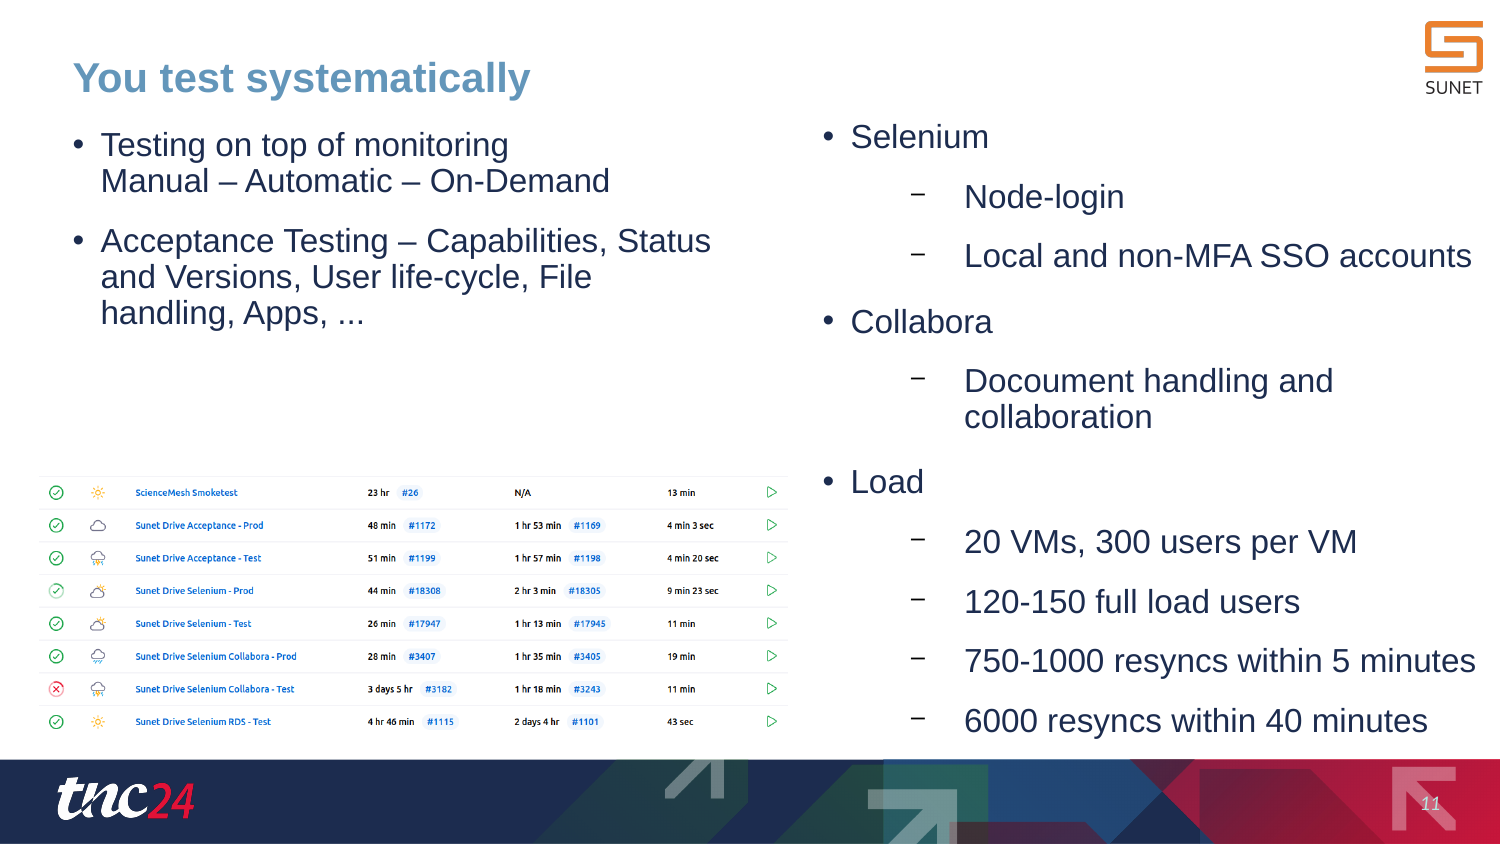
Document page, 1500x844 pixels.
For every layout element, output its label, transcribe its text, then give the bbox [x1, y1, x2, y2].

title You test systematically [57, 21, 1442, 136]
picture [39, 476, 788, 736]
picture [57, 777, 225, 823]
list Testing on top of monitoring Manual – Automatic – On-Demand Acceptance Testing – Capabilities, Status and Versions, User life-cycle, File handling, Apps, ... [57, 120, 751, 376]
picture [1425, 21, 1483, 94]
list Selenium Node-login Local and non-MFA SSO accounts Collabora Docoument handling and collaboration Load 20 VMs, 300 users per VM 120-150 full load users 750-1000 resyncs within 5 minutes 6000 resyncs within 40 minutes [807, 112, 1500, 751]
